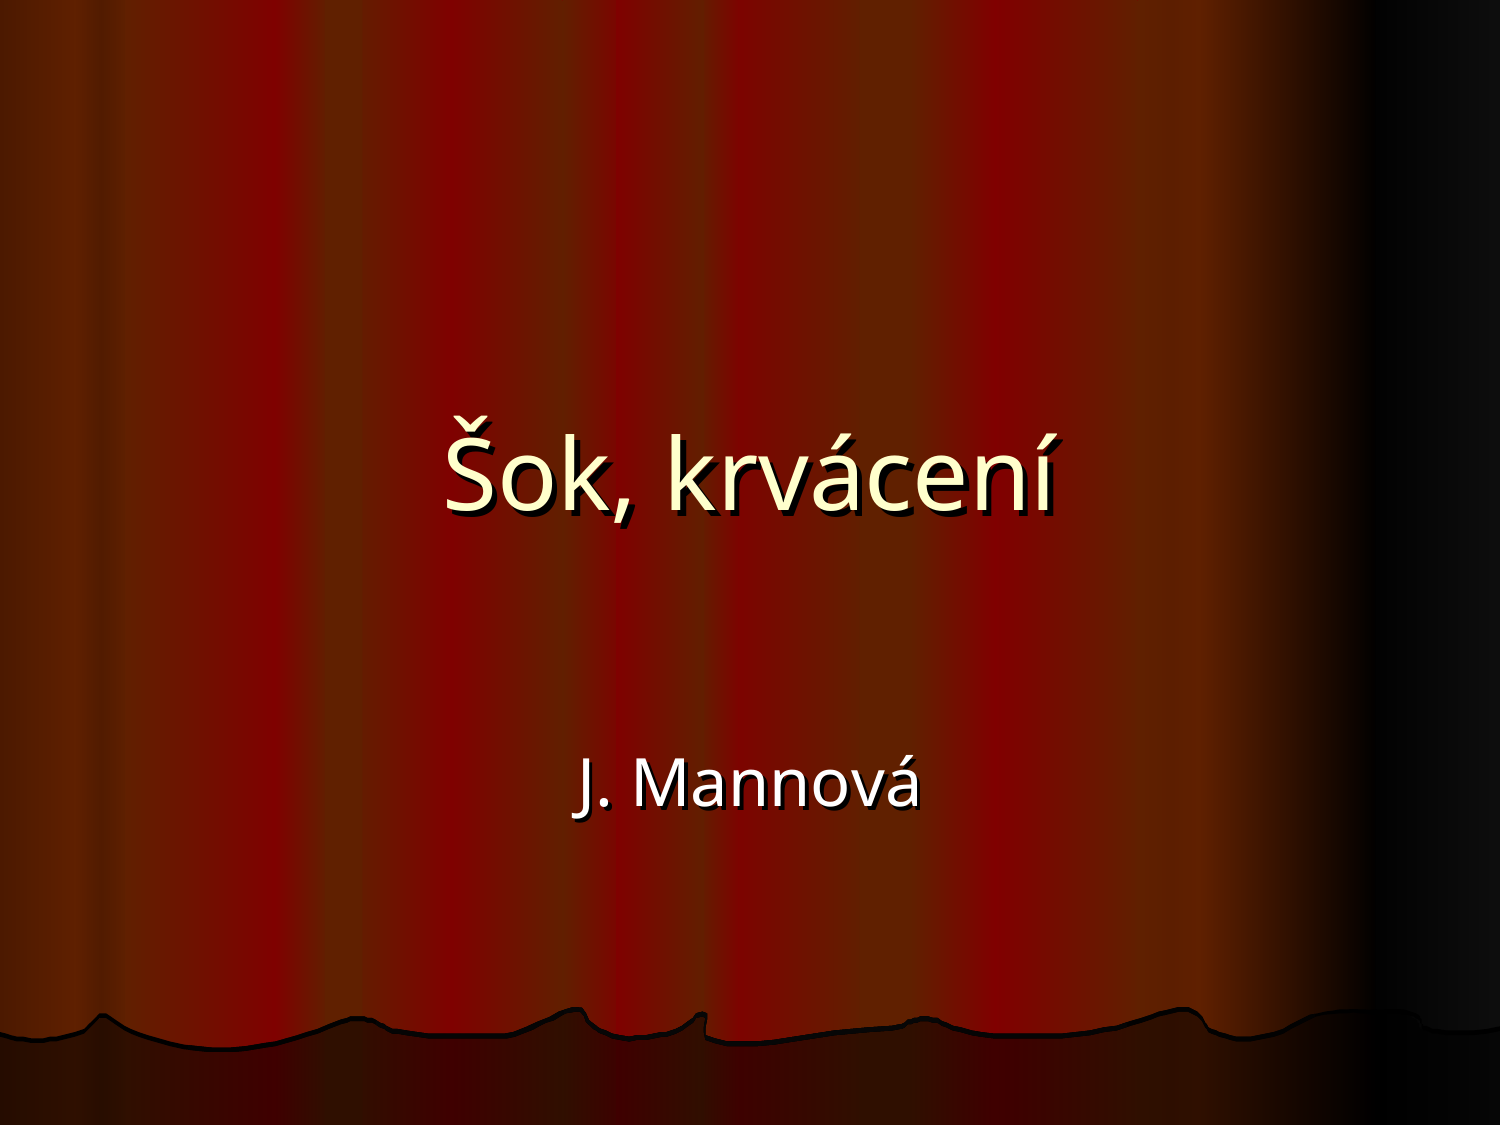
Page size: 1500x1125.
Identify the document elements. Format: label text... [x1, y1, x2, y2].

title Šok, krvácení [112, 262, 1388, 681]
subtitle J. Mannová [225, 727, 1276, 926]
